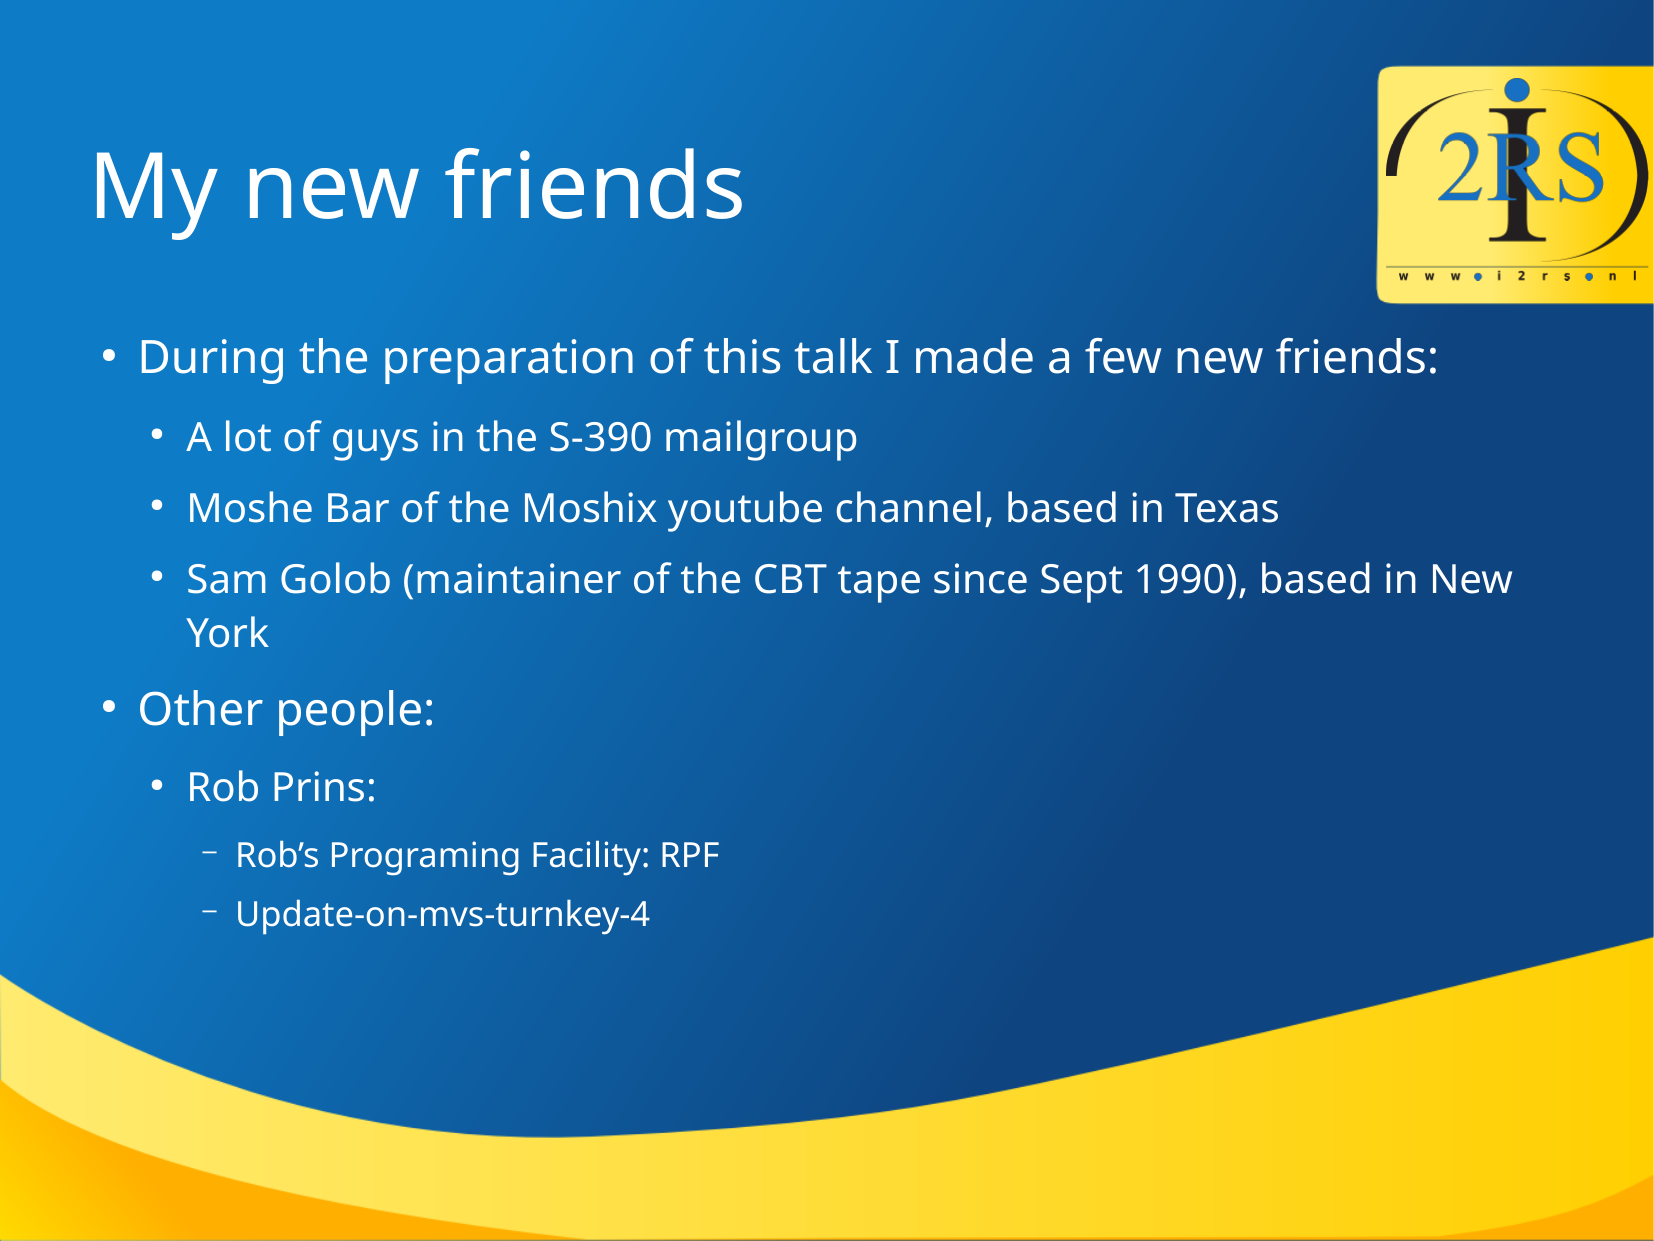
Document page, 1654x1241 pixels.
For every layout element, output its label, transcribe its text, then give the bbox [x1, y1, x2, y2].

title My new friends [88, 70, 1335, 296]
picture [0, 0, 1654, 1241]
list During the preparation of this talk I made a few new friends: A lot of guys in the S-390 mailgroup Moshe Bar of the Moshix youtube channel, based in Texas Sam Golob (maintainer of the CBT tape since Sept 1990), based in New York Other people: Rob Prins: Rob’s Programing Facility: RPF Update-on-mvs-turnkey-4 [88, 324, 1565, 945]
